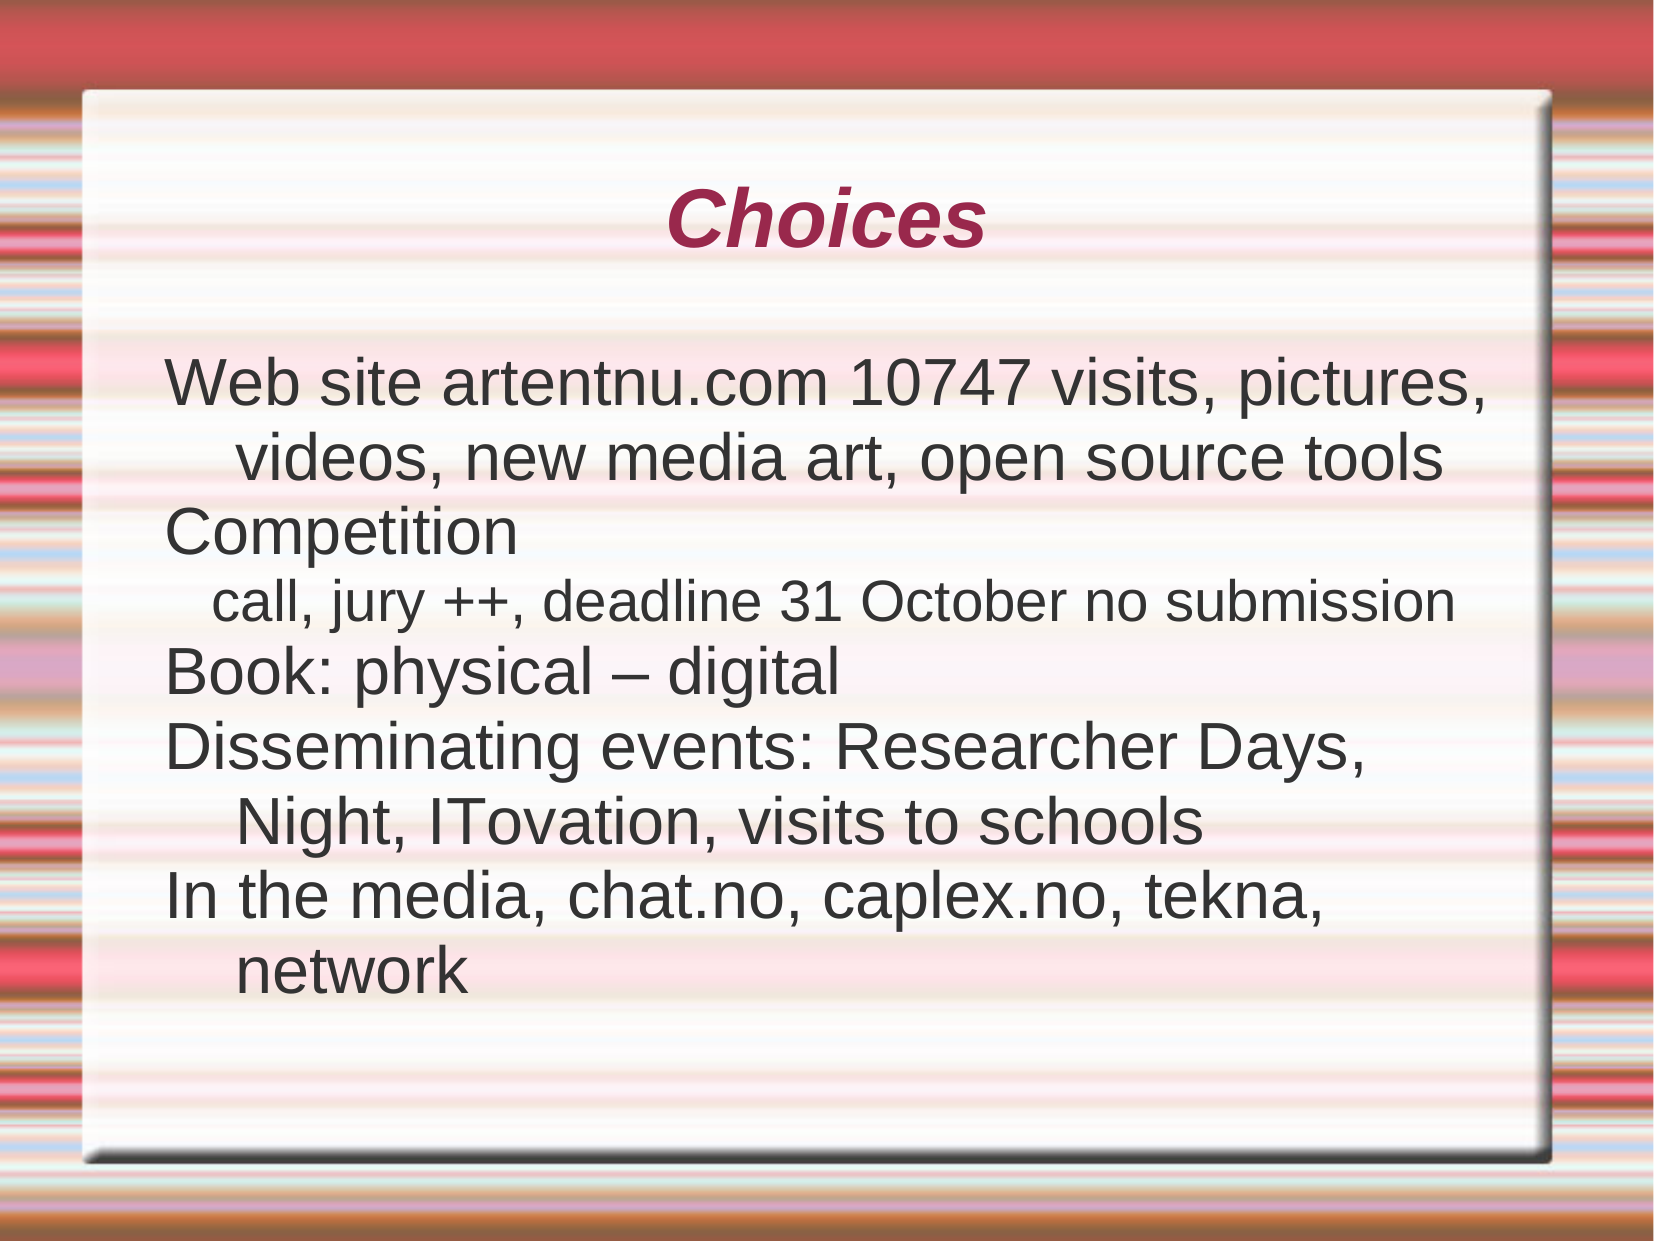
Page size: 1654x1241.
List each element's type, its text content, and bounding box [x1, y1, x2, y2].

picture [0, 0, 1654, 1241]
title Choices [121, 114, 1534, 322]
list Web site artentnu.com 10747 visits, pictures, videos, new media art, open source tools Competition call, jury ++, deadline 31 October no submission Book: physical – digital Disseminating events: Researcher Days, Night, ITovation, visits to schools In the media, chat.no, caplex.no, tekna, network [152, 344, 1534, 1127]
